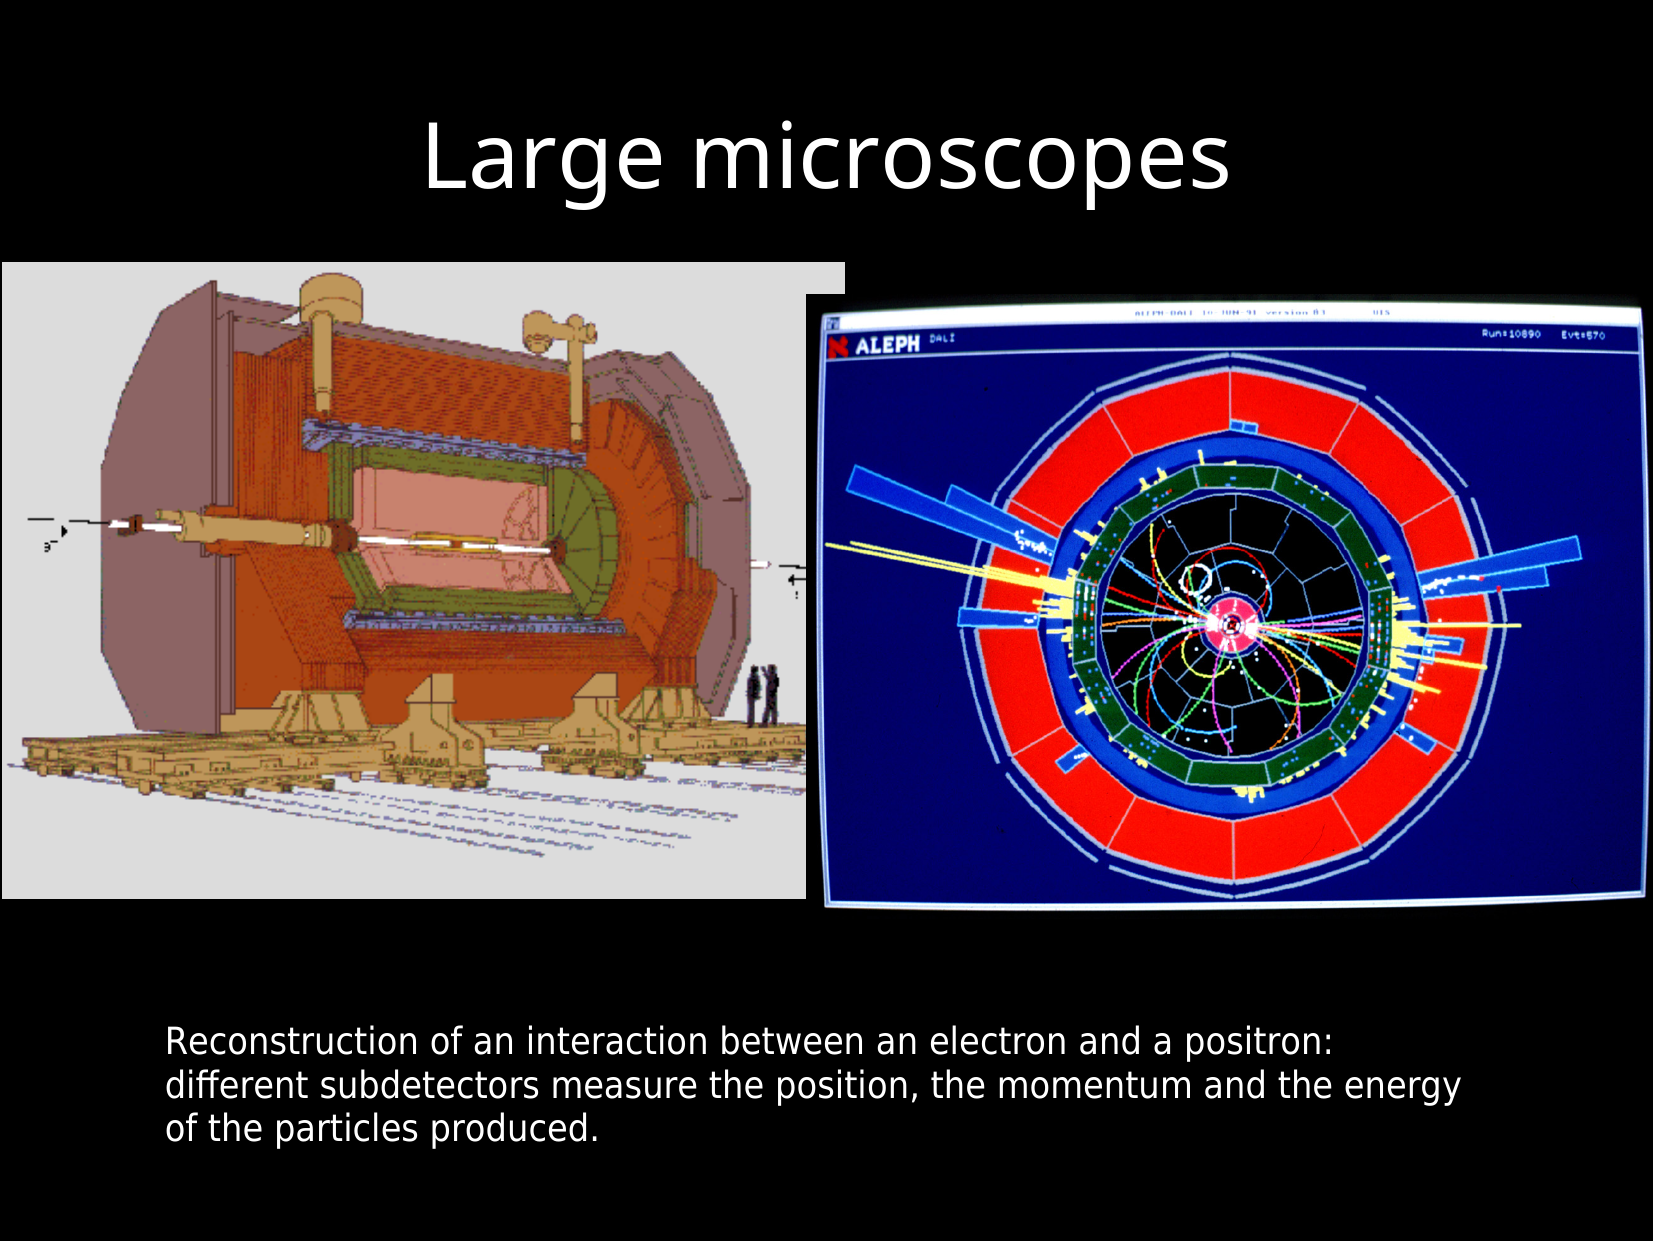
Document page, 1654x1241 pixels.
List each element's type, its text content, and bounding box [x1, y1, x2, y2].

title Large microscopes [82, 56, 1571, 250]
picture [2, 262, 1653, 919]
text_box Reconstruction of an interaction between an electron and a positron: different subdetectors measure the position, the momentum and the energy of the particles produced. [150, 1012, 1501, 1158]
